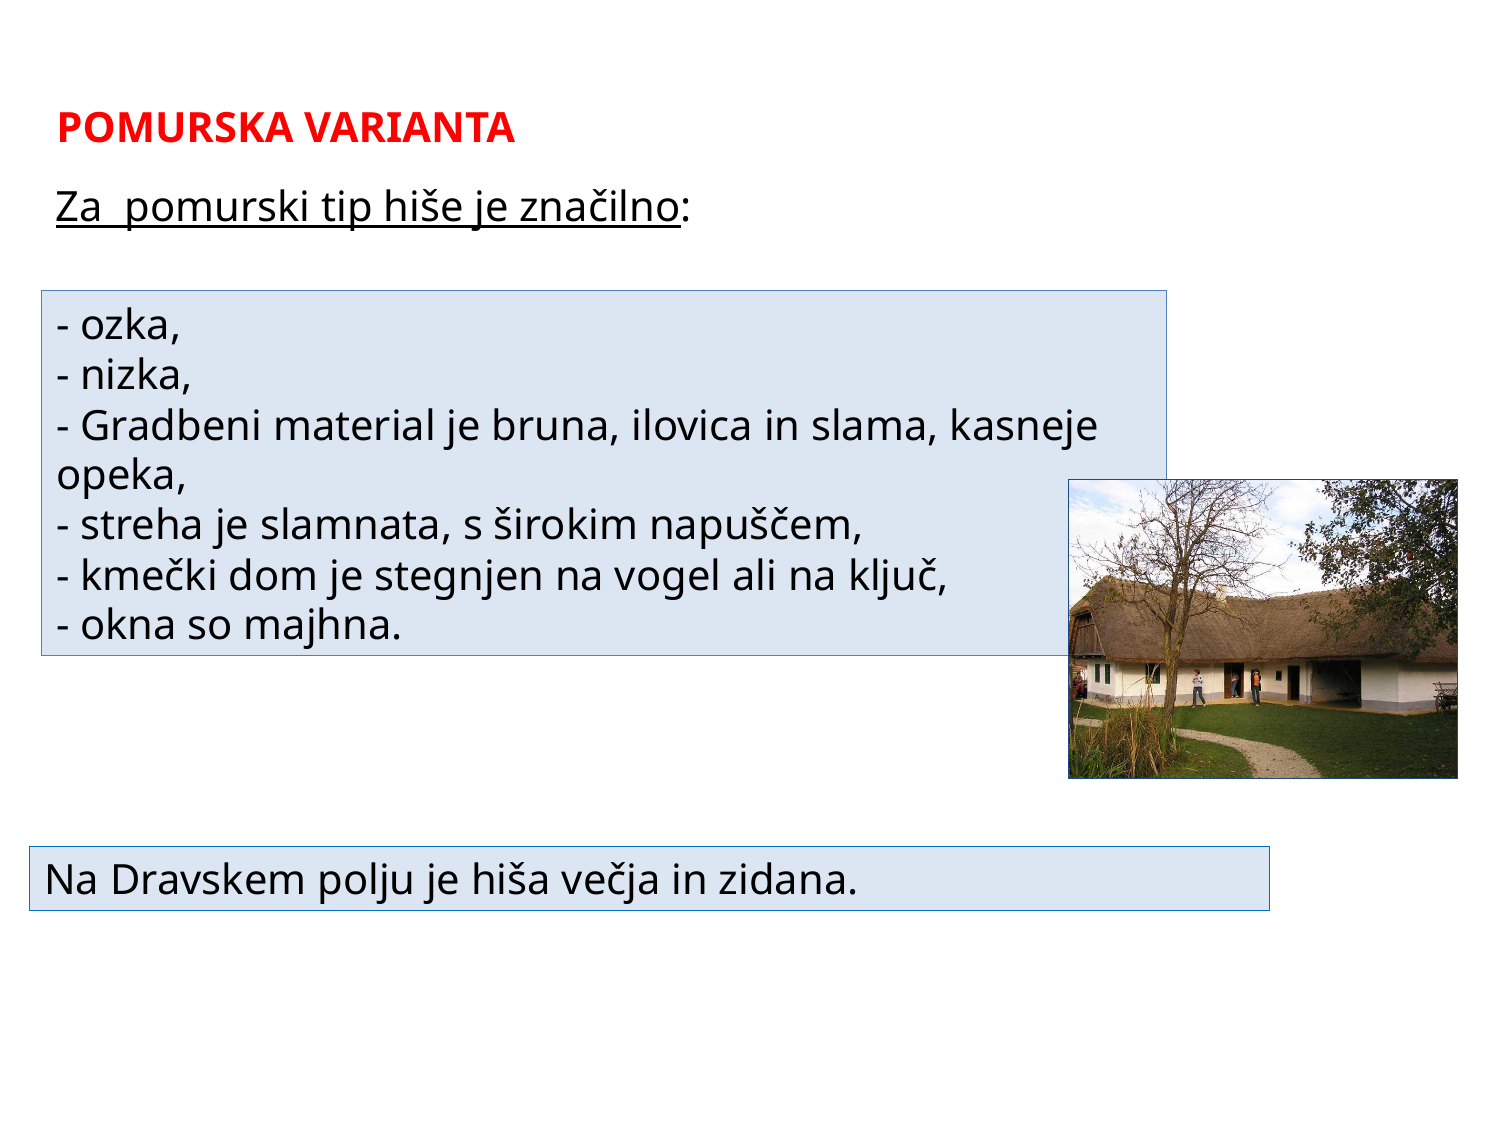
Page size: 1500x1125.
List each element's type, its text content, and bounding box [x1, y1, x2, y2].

text_box Za pomurski tip hiše je značilno: [41, 172, 792, 288]
picture [1068, 479, 1458, 779]
text_box Na Dravskem polju je hiša večja in zidana. [29, 846, 1270, 911]
title POMURSKA VARIANTA [41, 31, 1366, 221]
text_box - ozka, - nizka, - Gradbeni material je bruna, ilovica in slama, kasneje opeka, - streha je slamnata, s širokim napuščem, - kmečki dom je stegnjen na vogel ali na ključ, - okna so majhna. [41, 290, 1167, 656]
